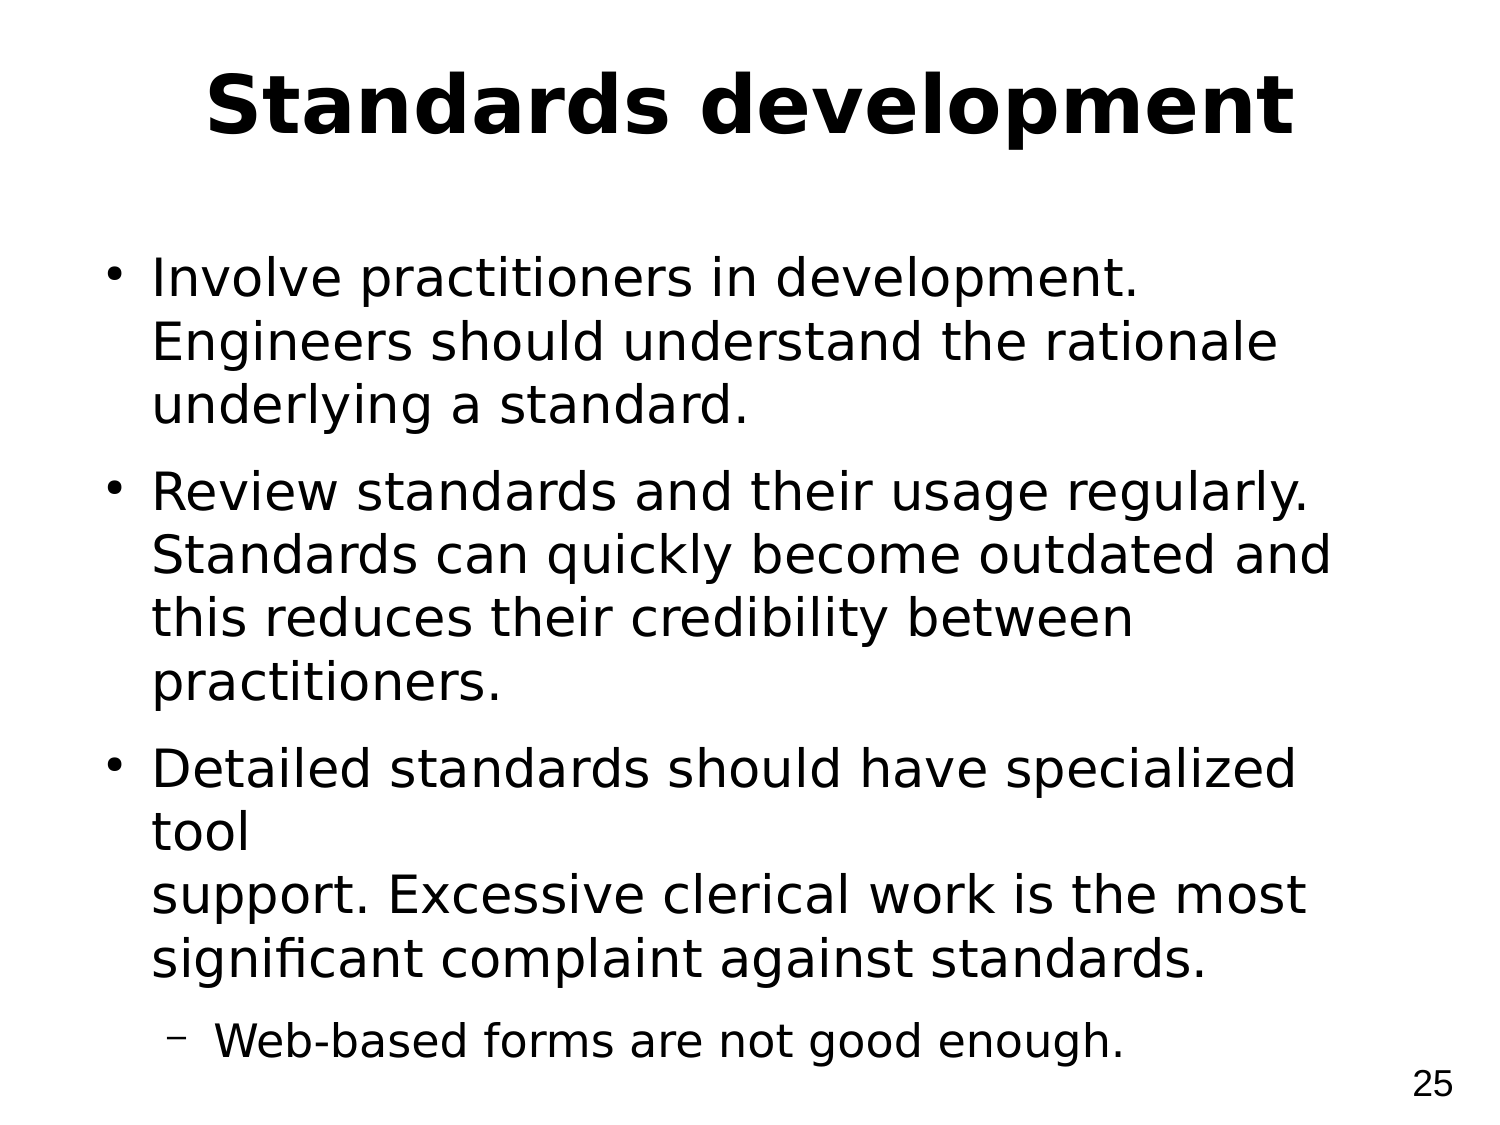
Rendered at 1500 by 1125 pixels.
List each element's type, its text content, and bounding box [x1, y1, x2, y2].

title Standards development [75, 44, 1425, 177]
list Involve practitioners in development. Engineers should understand the rationale underlying a standard. Review standards and their usage regularly. Standards can quickly become outdated and this reduces their credibility between practitioners. Detailed standards should have specialized tool support. Excessive clerical work is the most significant complaint against standards. Web-based forms are not good enough. [75, 236, 1425, 1093]
